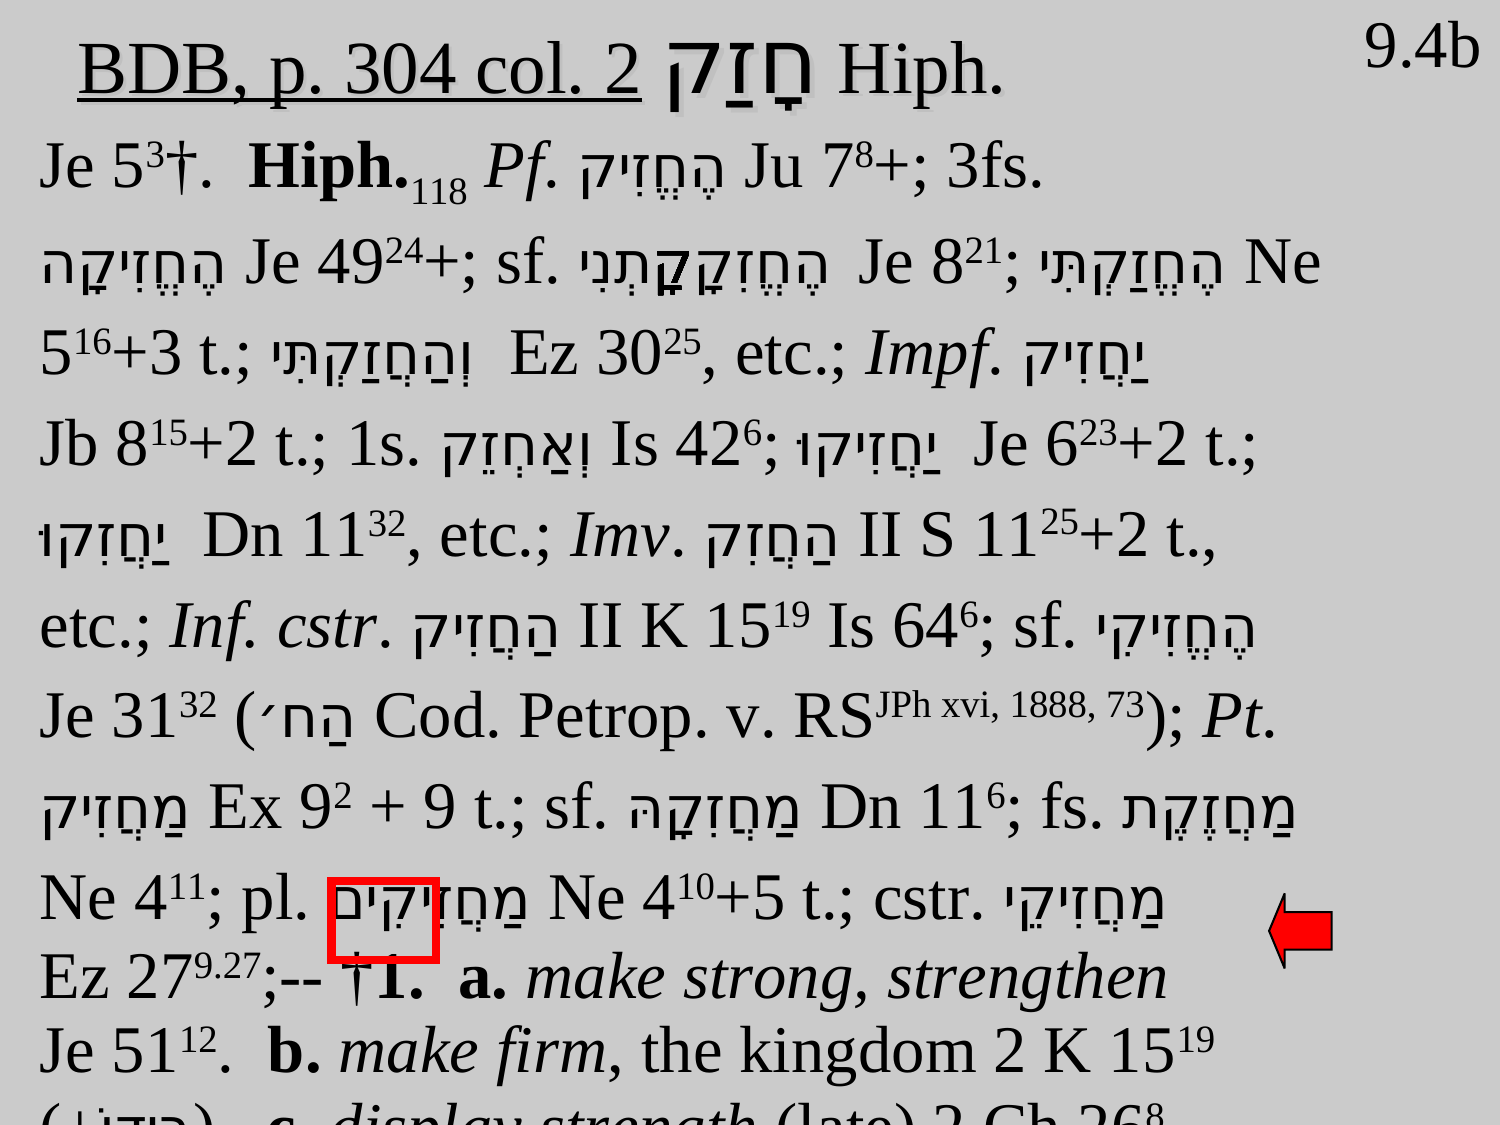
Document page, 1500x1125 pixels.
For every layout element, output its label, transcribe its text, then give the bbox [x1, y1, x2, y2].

text_box 9.4b [1349, 0, 1500, 90]
text_box Je 53†. Hiph.118 Pf. הֶחֱזִיק Ju 78+; 3fs. הֶחֱזִיקָה Je 4924+; sf. הֶחֱזִקָ֑תְנִי Je 821; הֶחֱזַקְתִּי Ne 516+3 t.; וְהַחֲזַקְתִּי Ez 3025, etc.; Impf. יַחֲזִיק Jb 815+2 t.; 1s. וְאַחְזֵק Is 426; יַחֲזִיקוּ Je 623+2 t.; יַחֲזִקוּ Dn 1132, etc.; Imv. הַחֲזִק II S 1125+2 t., etc.; Inf. cstr. הַחֲזִיק II K 1519 Is 646; sf. הֶחֱזִיקִי Je 3132 (הַח׳ Cod. Petrop. v. RSJPh xvi, 1888, 73); Pt. מַחֲזִיק Ex 92 + 9 t.; sf. מַחֲזִקָהּ Dn 116; fs. מַחֲזֶקֶת Ne 411; pl. מַחֲזִיקִים Ne 410+5 t.; cstr. מַחֲזִיקֵי Ez 279.27;-- †1. a. make strong, strengthen Je 5112. b. make firm, the kingdom 2 K 1519 (+בְּיָדוֹ). c. display strength (late) 2 Ch 268 [24, 108, 1500, 1125]
text_box [1269, 893, 1332, 969]
title BDB, p. 304 col. 2 חָזַק Hiph. [62, 0, 1338, 129]
